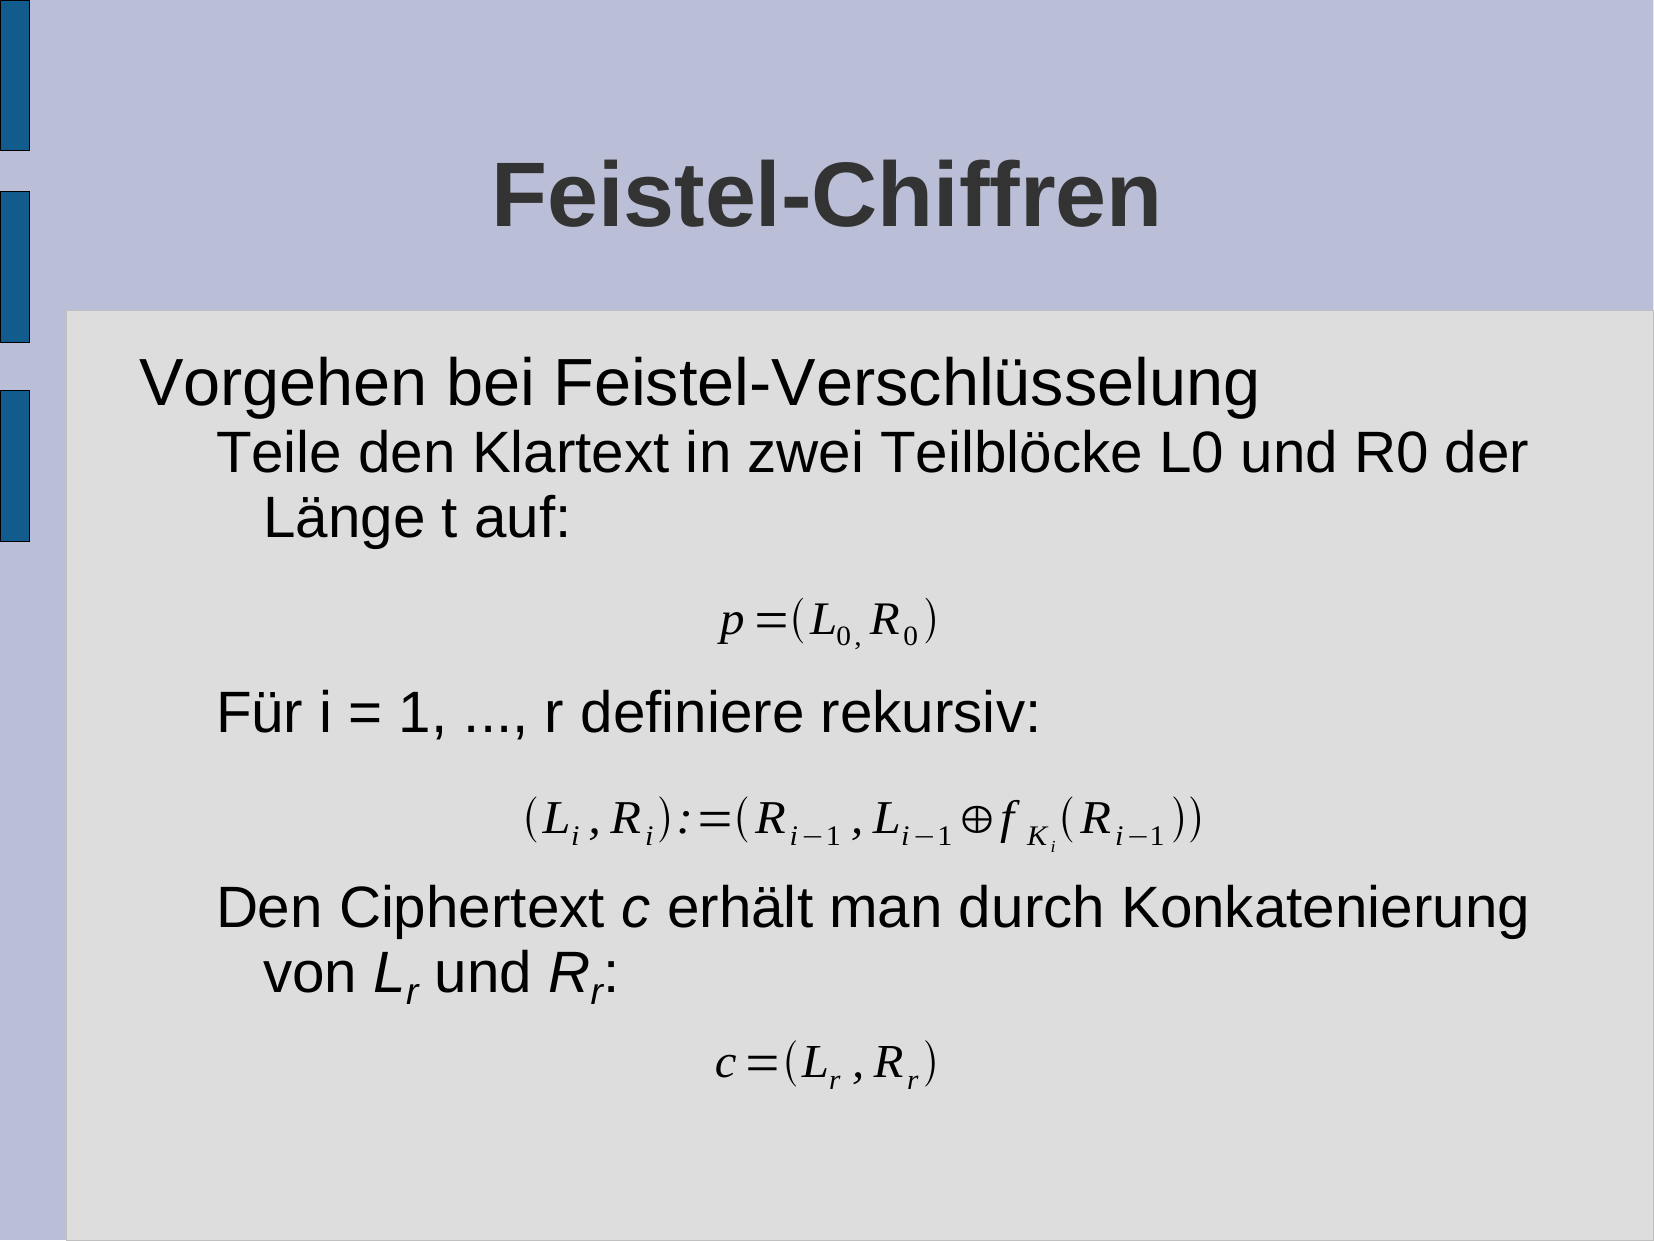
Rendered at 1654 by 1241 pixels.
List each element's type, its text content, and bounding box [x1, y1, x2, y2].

chart [708, 1033, 946, 1096]
title Feistel-Chiffren [121, 91, 1534, 299]
chart [710, 590, 945, 653]
chart [517, 789, 1211, 857]
list Vorgehen bei Feistel-Verschlüsselung Teile den Klartext in zwei Teilblöcke L0 und R0 der Länge t auf: Für i = 1, ..., r definiere rekursiv: Den Ciphertext c erhält man durch Konkatenierung von Lr und Rr: [121, 344, 1534, 1142]
